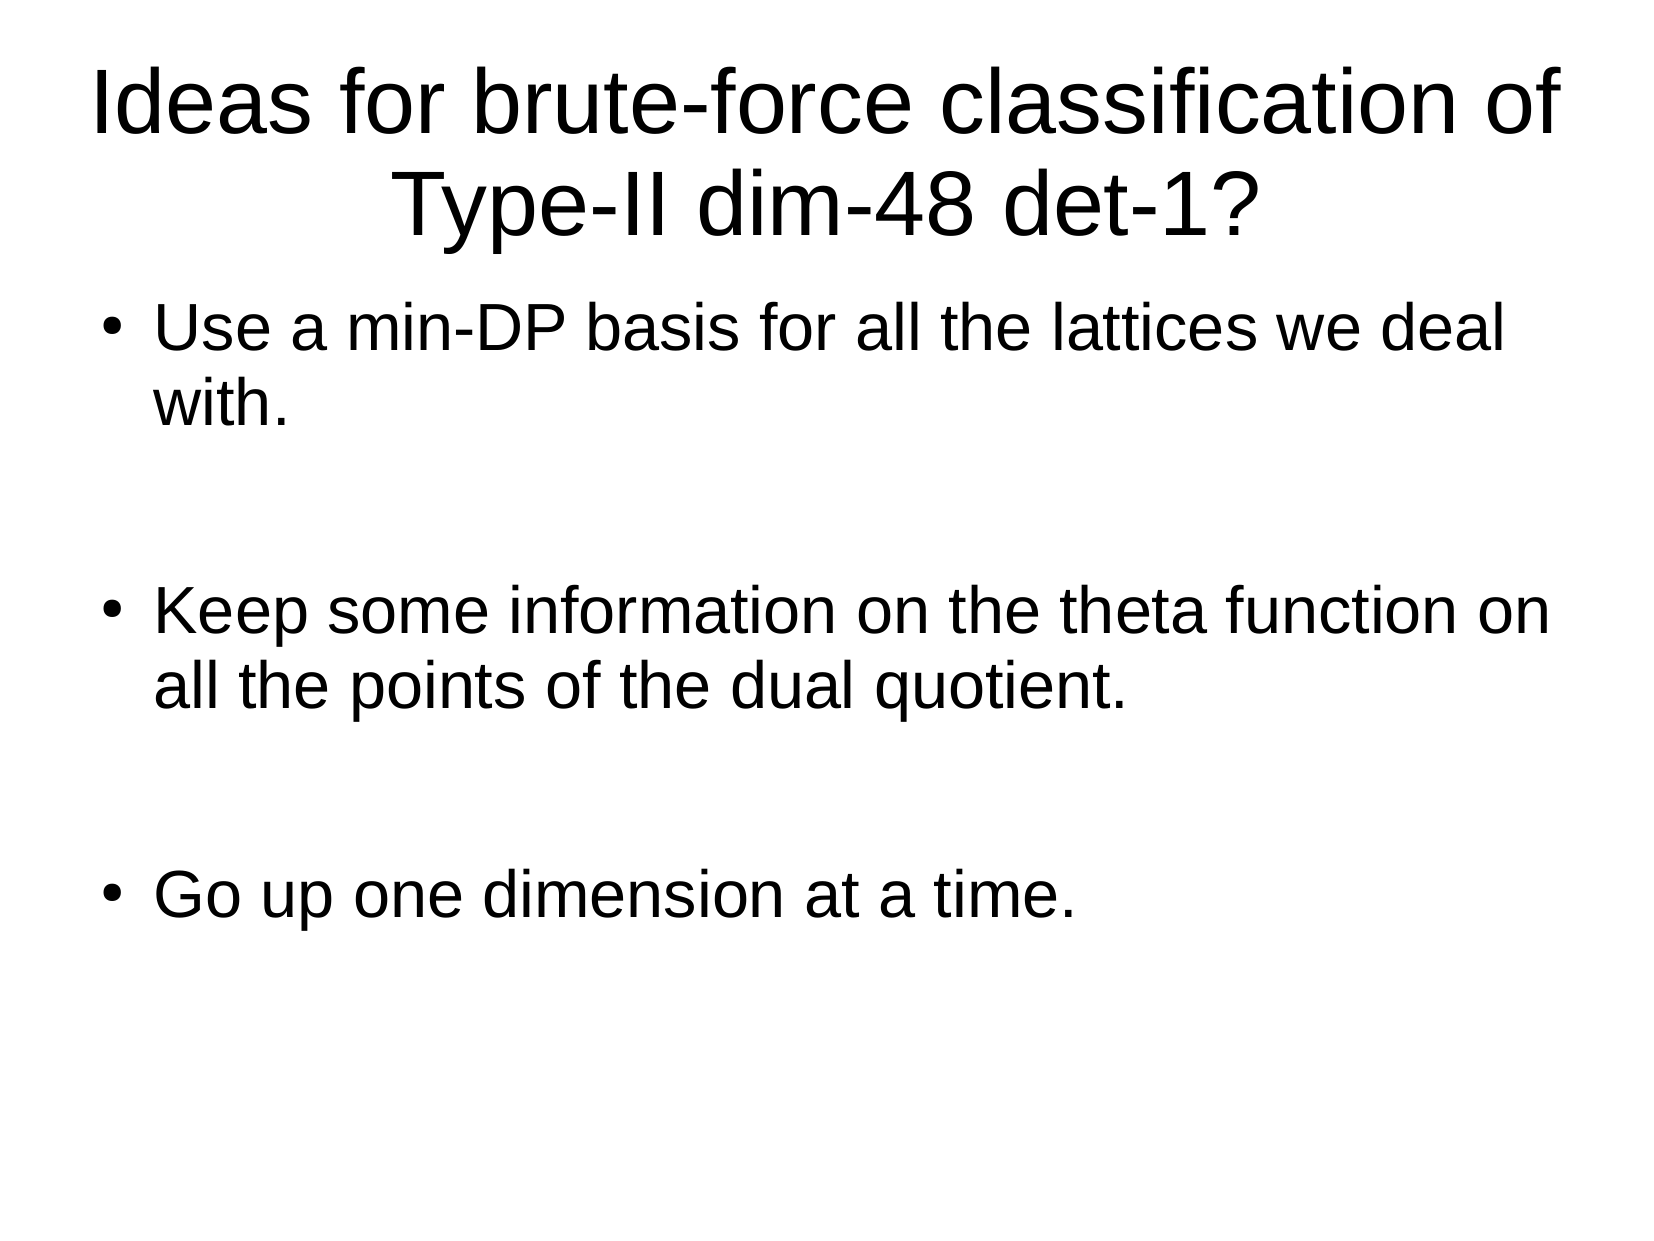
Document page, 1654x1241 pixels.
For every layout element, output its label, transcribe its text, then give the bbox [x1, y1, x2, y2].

list Use a min-DP basis for all the lattices we deal with. Keep some information on the theta function on all the points of the dual quotient. Go up one dimension at a time. [82, 290, 1571, 1109]
title Ideas for brute-force classification of Type-II dim-48 det-1? [82, 49, 1571, 257]
